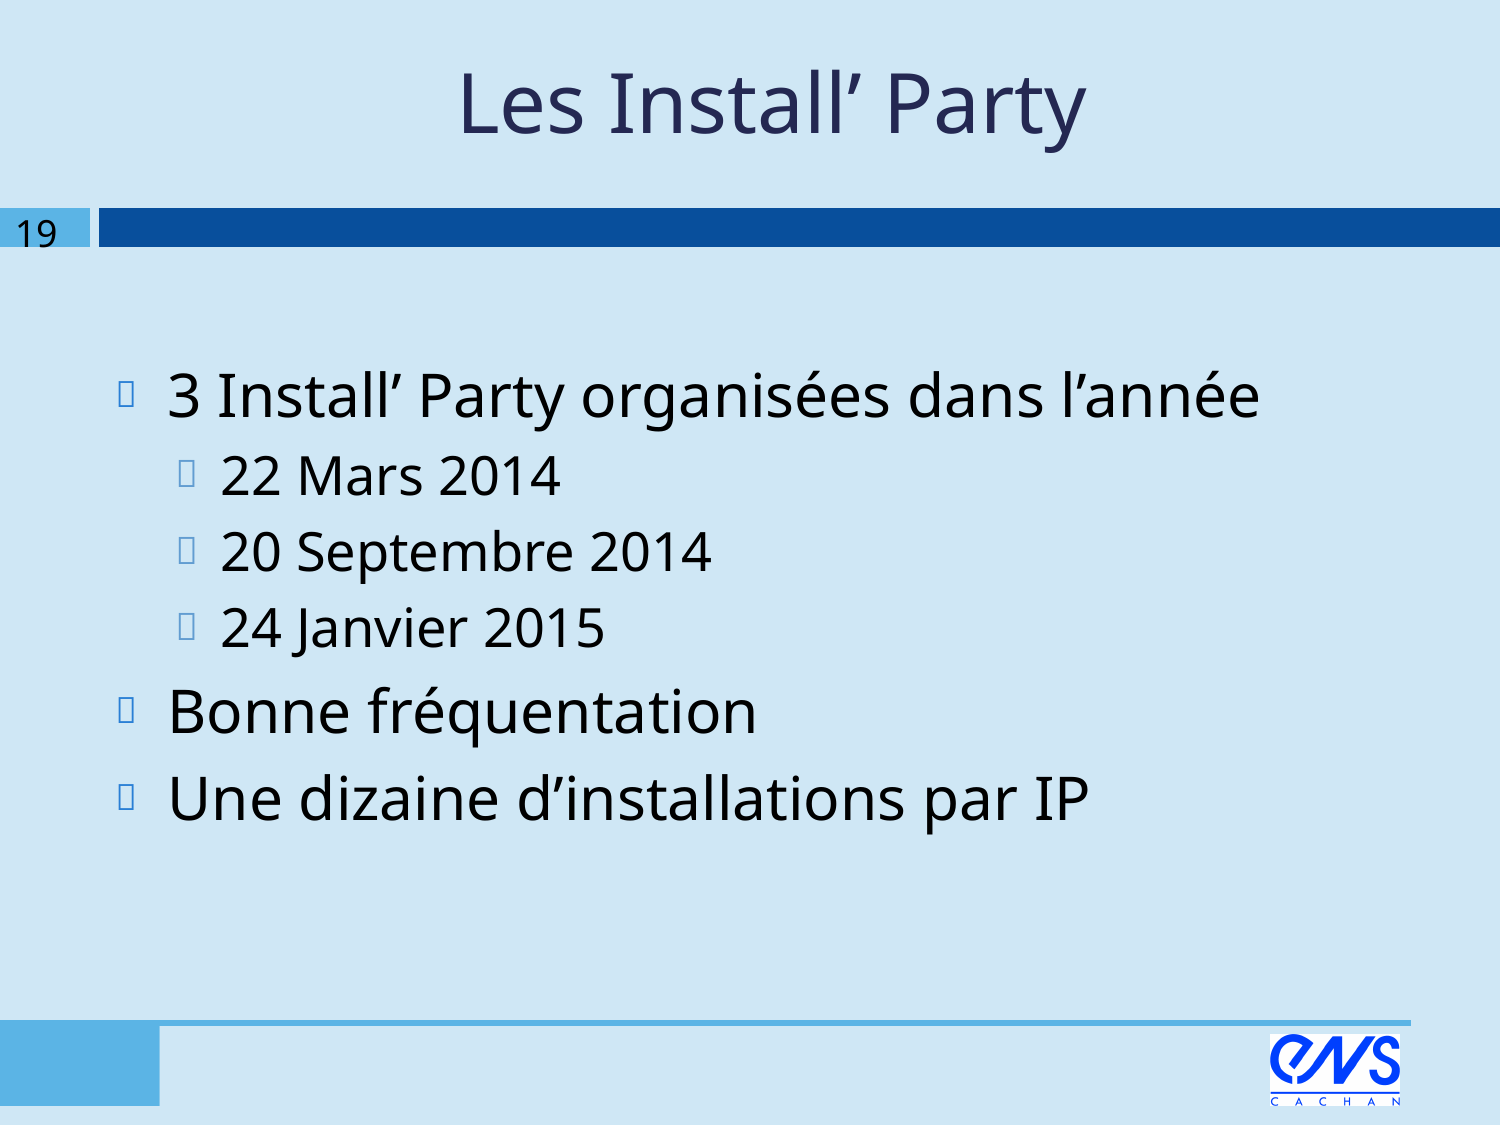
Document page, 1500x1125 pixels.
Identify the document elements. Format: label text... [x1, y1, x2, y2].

list 3 Install’ Party organisées dans l’année 22 Mars 2014 20 Septembre 2014 24 Janvier 2015 Bonne fréquentation Une dizaine d’installations par IP [100, 262, 1438, 1000]
title Les Install’ Party [106, 42, 1438, 212]
slide_number <numéro> [0, 202, 88, 243]
picture [48, 208, 1500, 247]
picture [1270, 1034, 1400, 1106]
picture [0, 243, 24, 247]
picture [27, 243, 48, 247]
